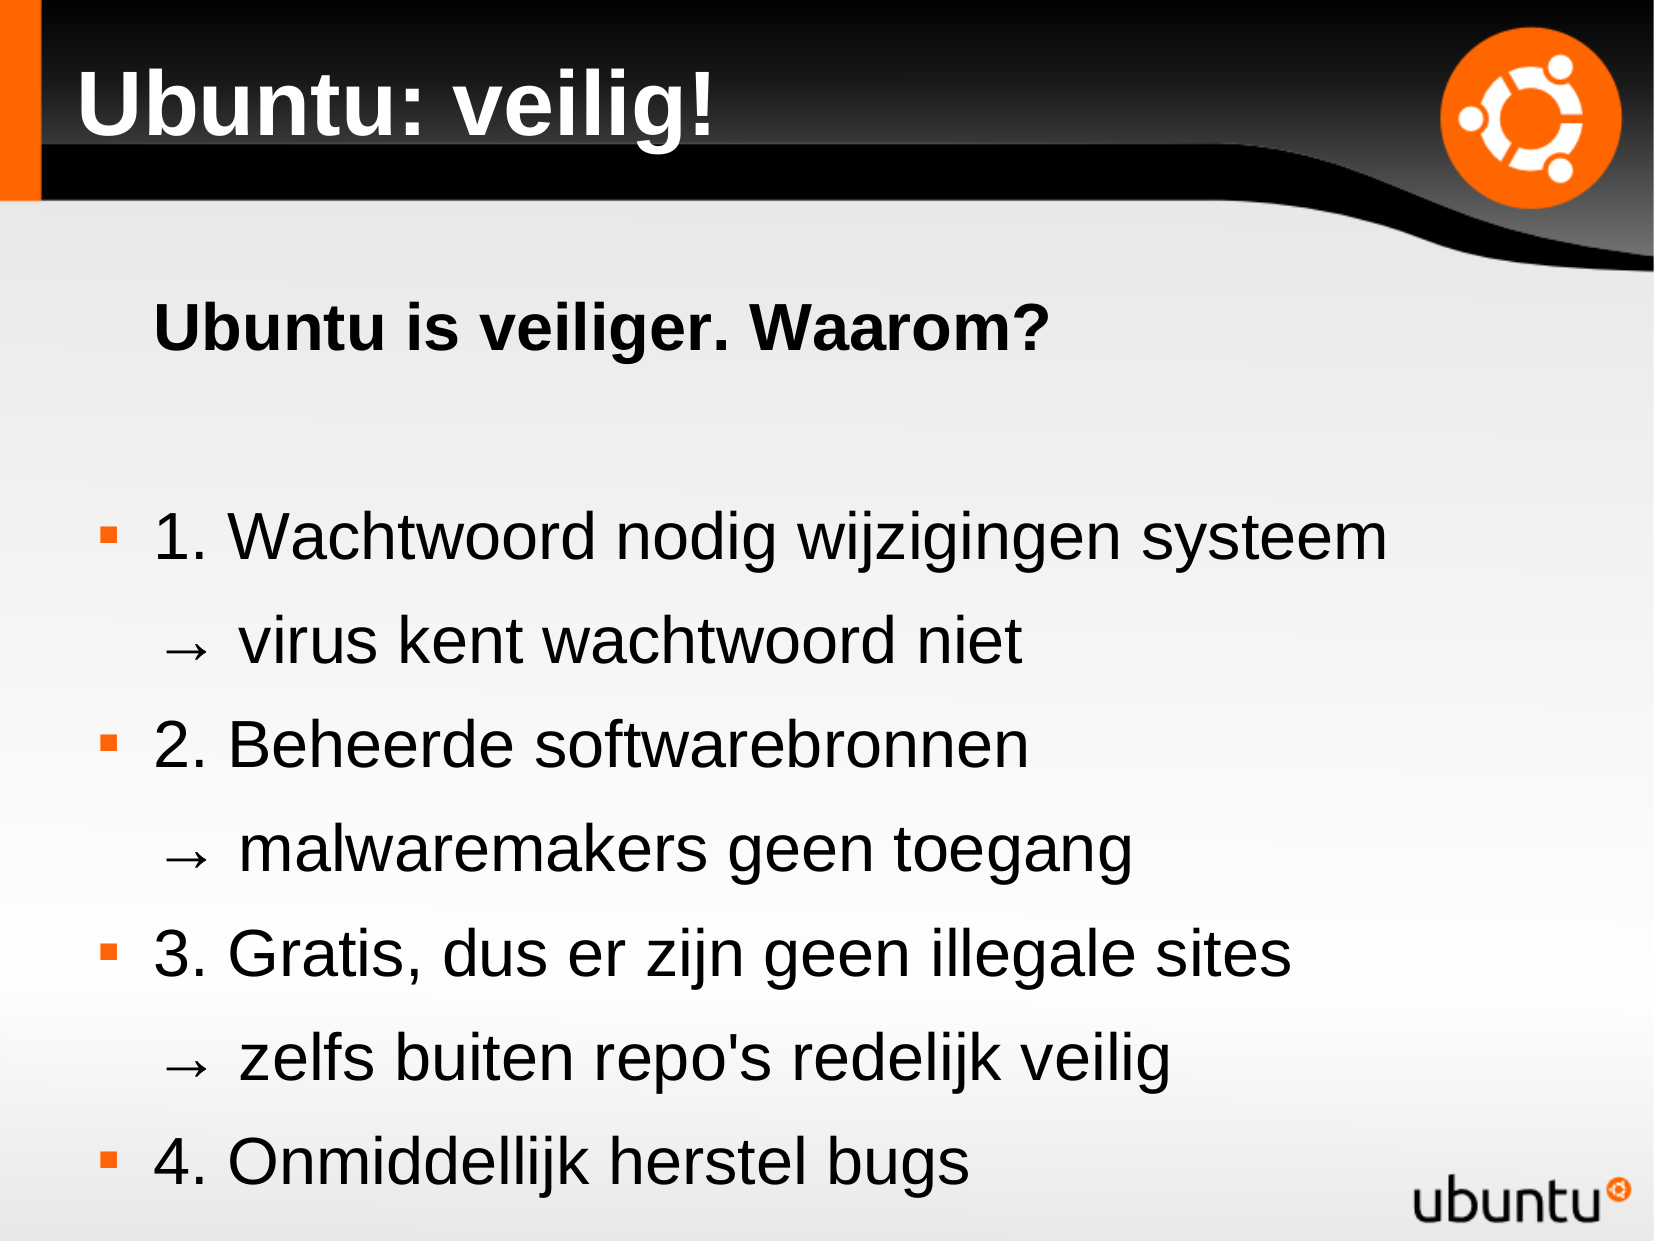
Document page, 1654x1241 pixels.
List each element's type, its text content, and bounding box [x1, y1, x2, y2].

list Ubuntu is veiliger. Waarom? 1. Wachtwoord nodig wijzigingen systeem → virus kent wachtwoord niet 2. Beheerde softwarebronnen → malwaremakers geen toegang 3. Gratis, dus er zijn geen illegale sites → zelfs buiten repo's redelijk veilig 4. Onmiddellijk herstel bugs [82, 290, 1571, 1211]
picture [0, 0, 1654, 1241]
title Ubuntu: veilig! [76, 7, 1565, 200]
